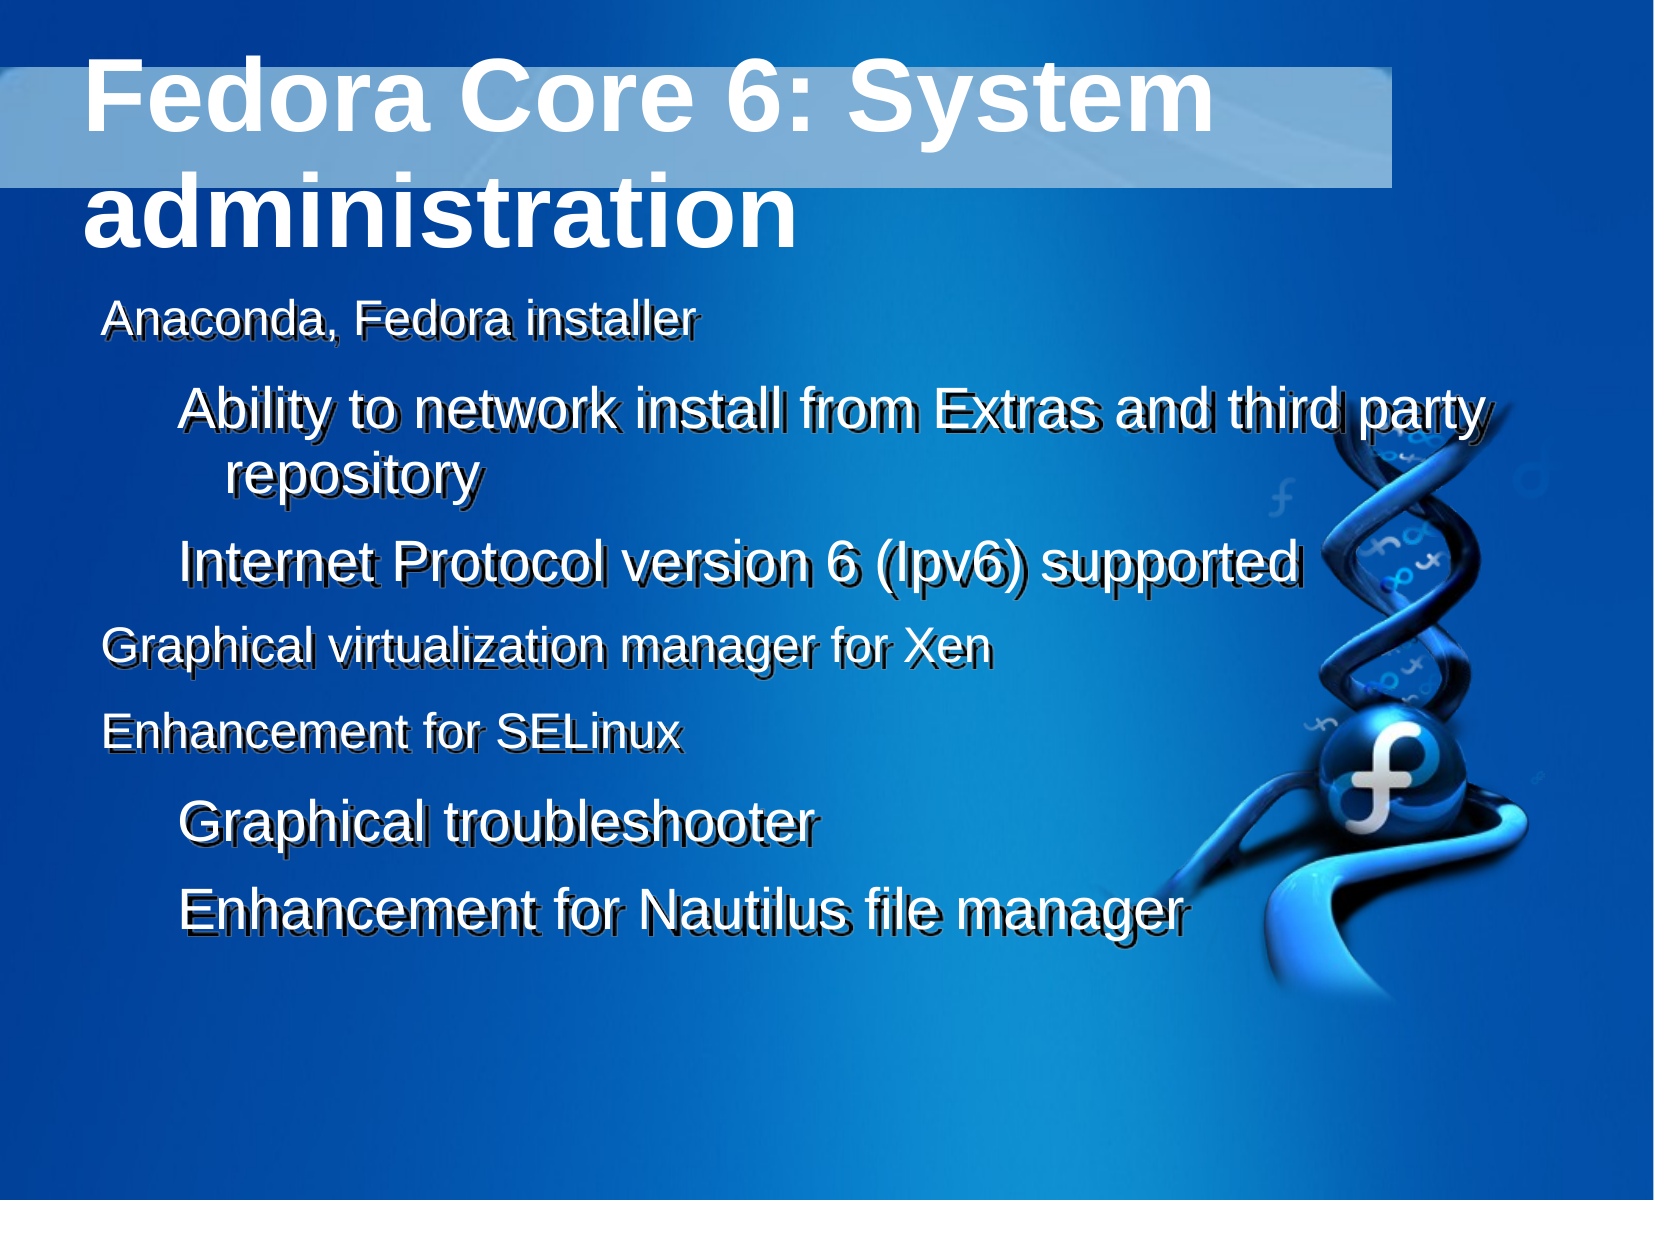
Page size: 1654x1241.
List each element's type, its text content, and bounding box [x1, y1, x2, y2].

title Fedora Core 6: System administration [82, 36, 1571, 270]
list Anaconda, Fedora installer Ability to network install from Extras and third party repository Internet Protocol version 6 (Ipv6) supported Graphical virtualization manager for Xen Enhancement for SELinux Graphical troubleshooter Enhancement for Nautilus file manager [82, 290, 1571, 1109]
picture [0, 0, 1654, 1200]
